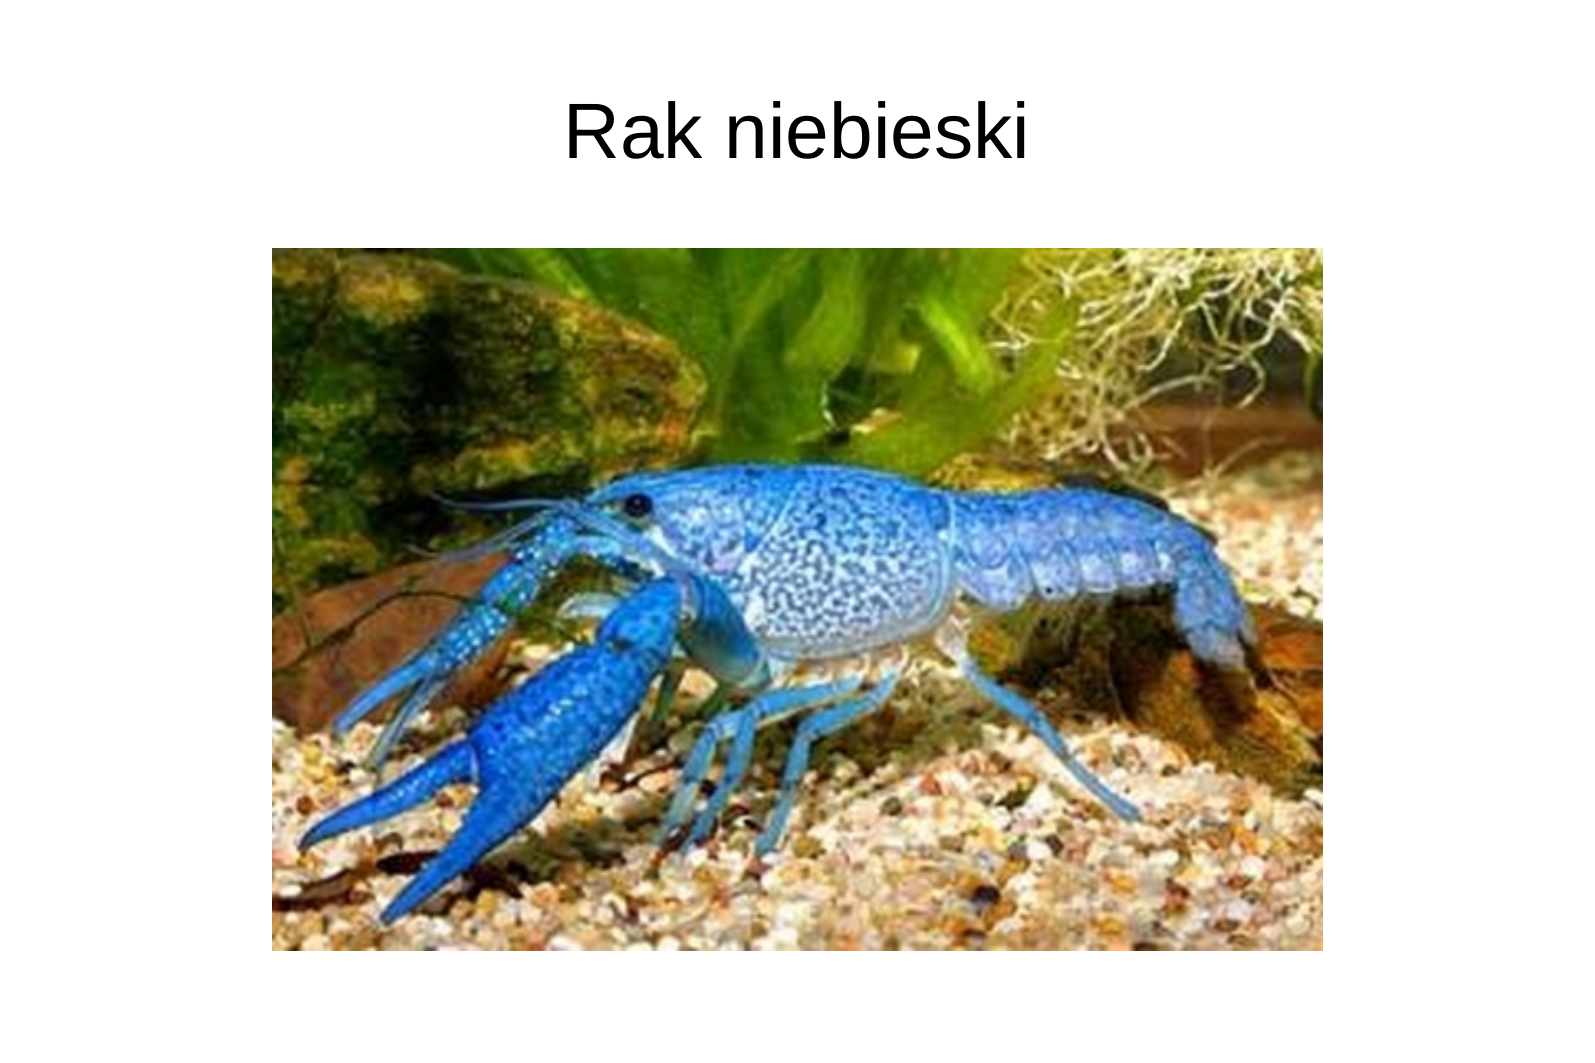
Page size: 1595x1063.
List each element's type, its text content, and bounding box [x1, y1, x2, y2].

picture [272, 248, 1323, 951]
title Rak niebieski [79, 42, 1515, 220]
